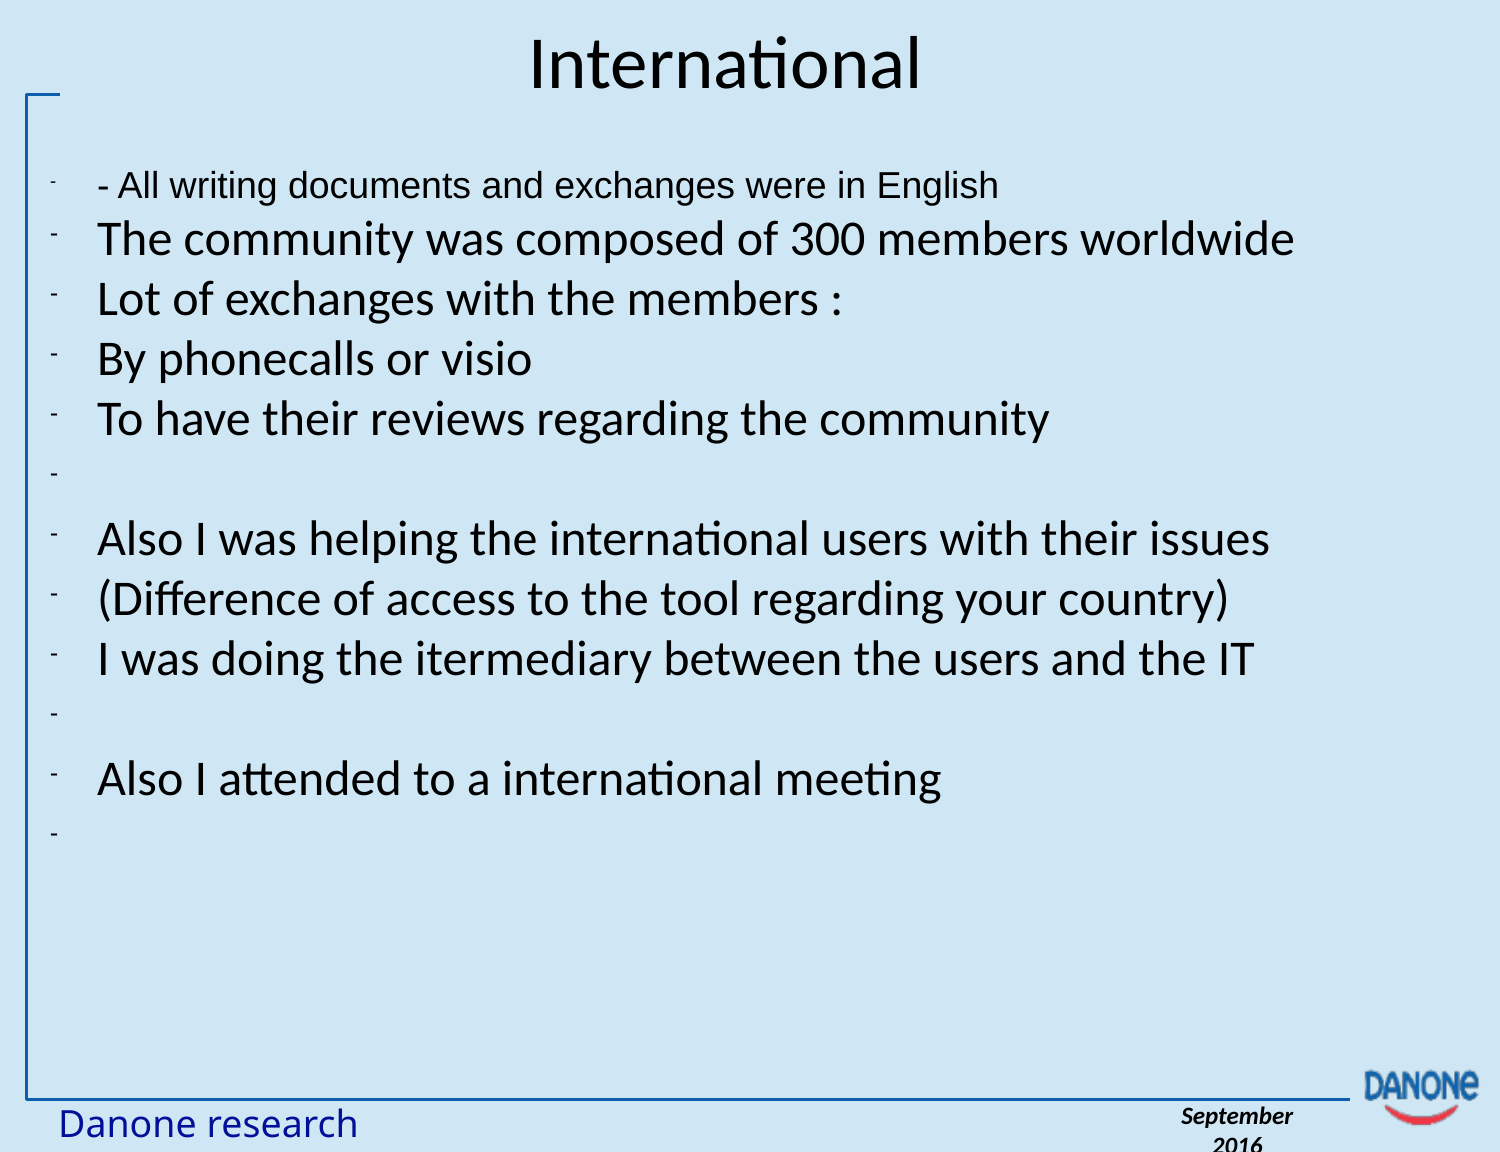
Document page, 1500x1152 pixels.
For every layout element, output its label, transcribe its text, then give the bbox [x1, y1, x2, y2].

text_box Danone research [43, 1092, 392, 1152]
picture [1362, 1067, 1482, 1130]
text_box September 2016 [1147, 1092, 1327, 1152]
text_box - All writing documents and exchanges were in English The community was composed of 300 members worldwide Lot of exchanges with the members : By phonecalls or visio To have their reviews regarding the community Also I was helping the international users with their issues (Difference of access to the tool regarding your country) I was doing the itermediary between the users and the IT Also I attended to a international meeting [35, 153, 1500, 384]
text_box International [517, 5, 935, 111]
